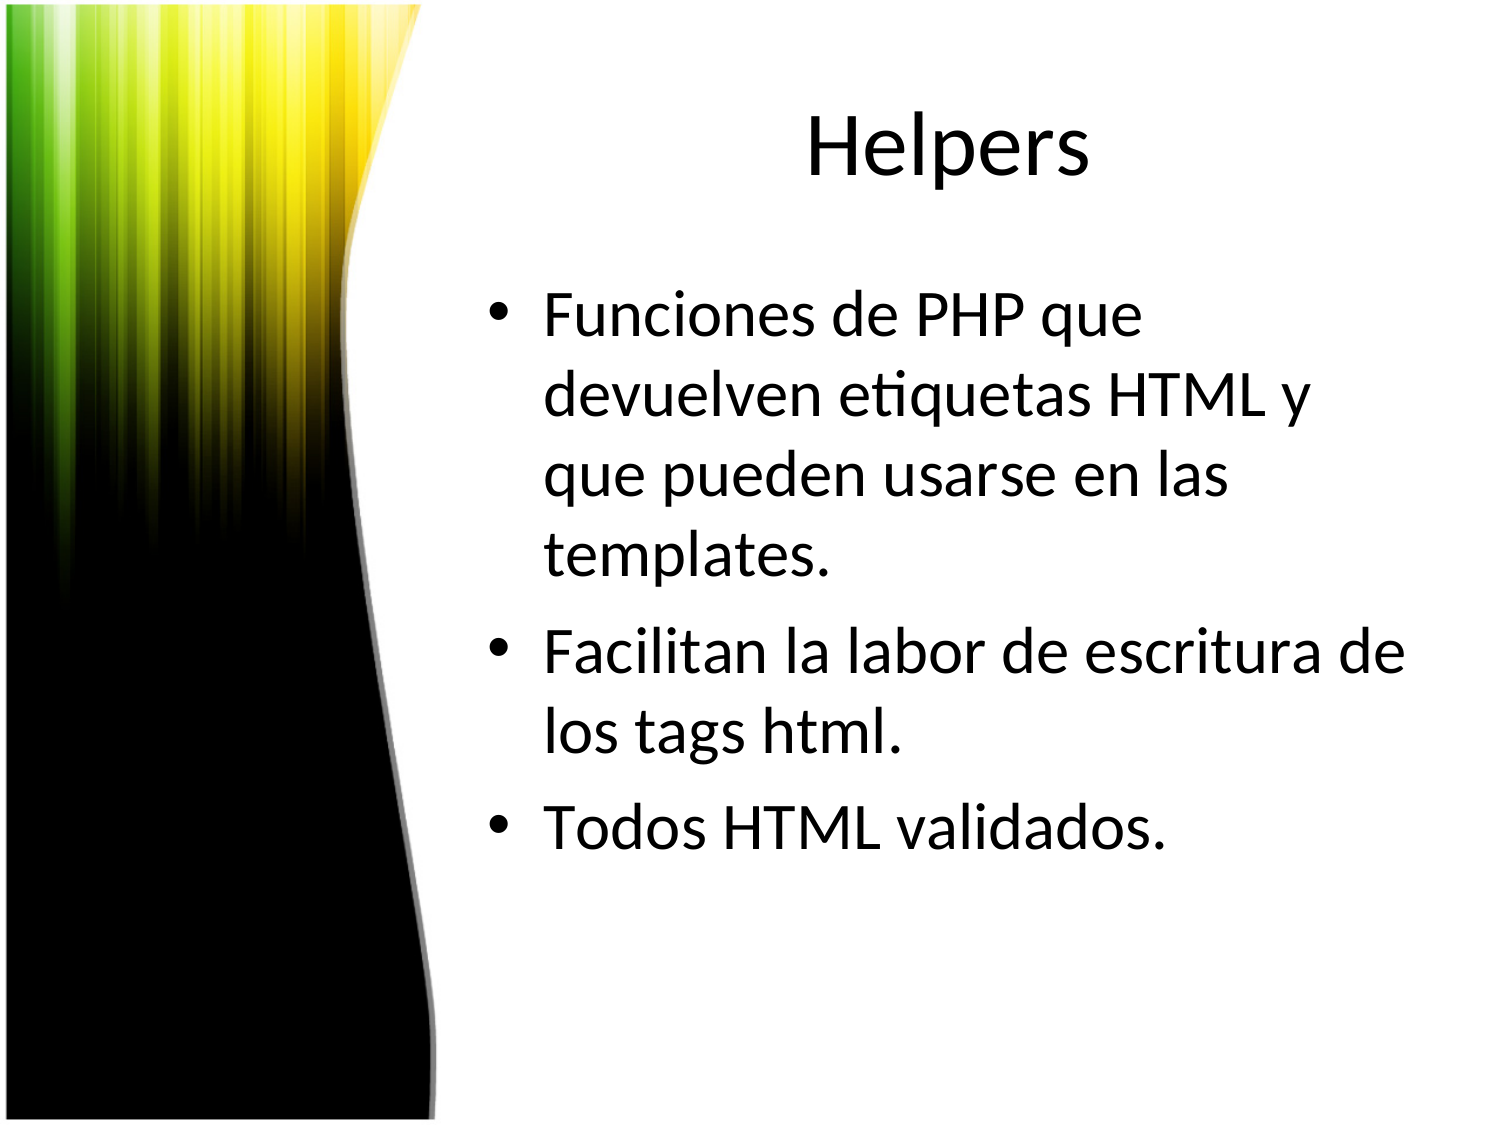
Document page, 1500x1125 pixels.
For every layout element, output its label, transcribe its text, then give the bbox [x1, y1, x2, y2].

title Helpers [472, 20, 1426, 257]
list Funciones de PHP que devuelven etiquetas HTML y que pueden usarse en las templates. Facilitan la labor de escritura de los tags html. Todos HTML validados. [472, 262, 1426, 1006]
picture [0, 0, 1500, 1125]
